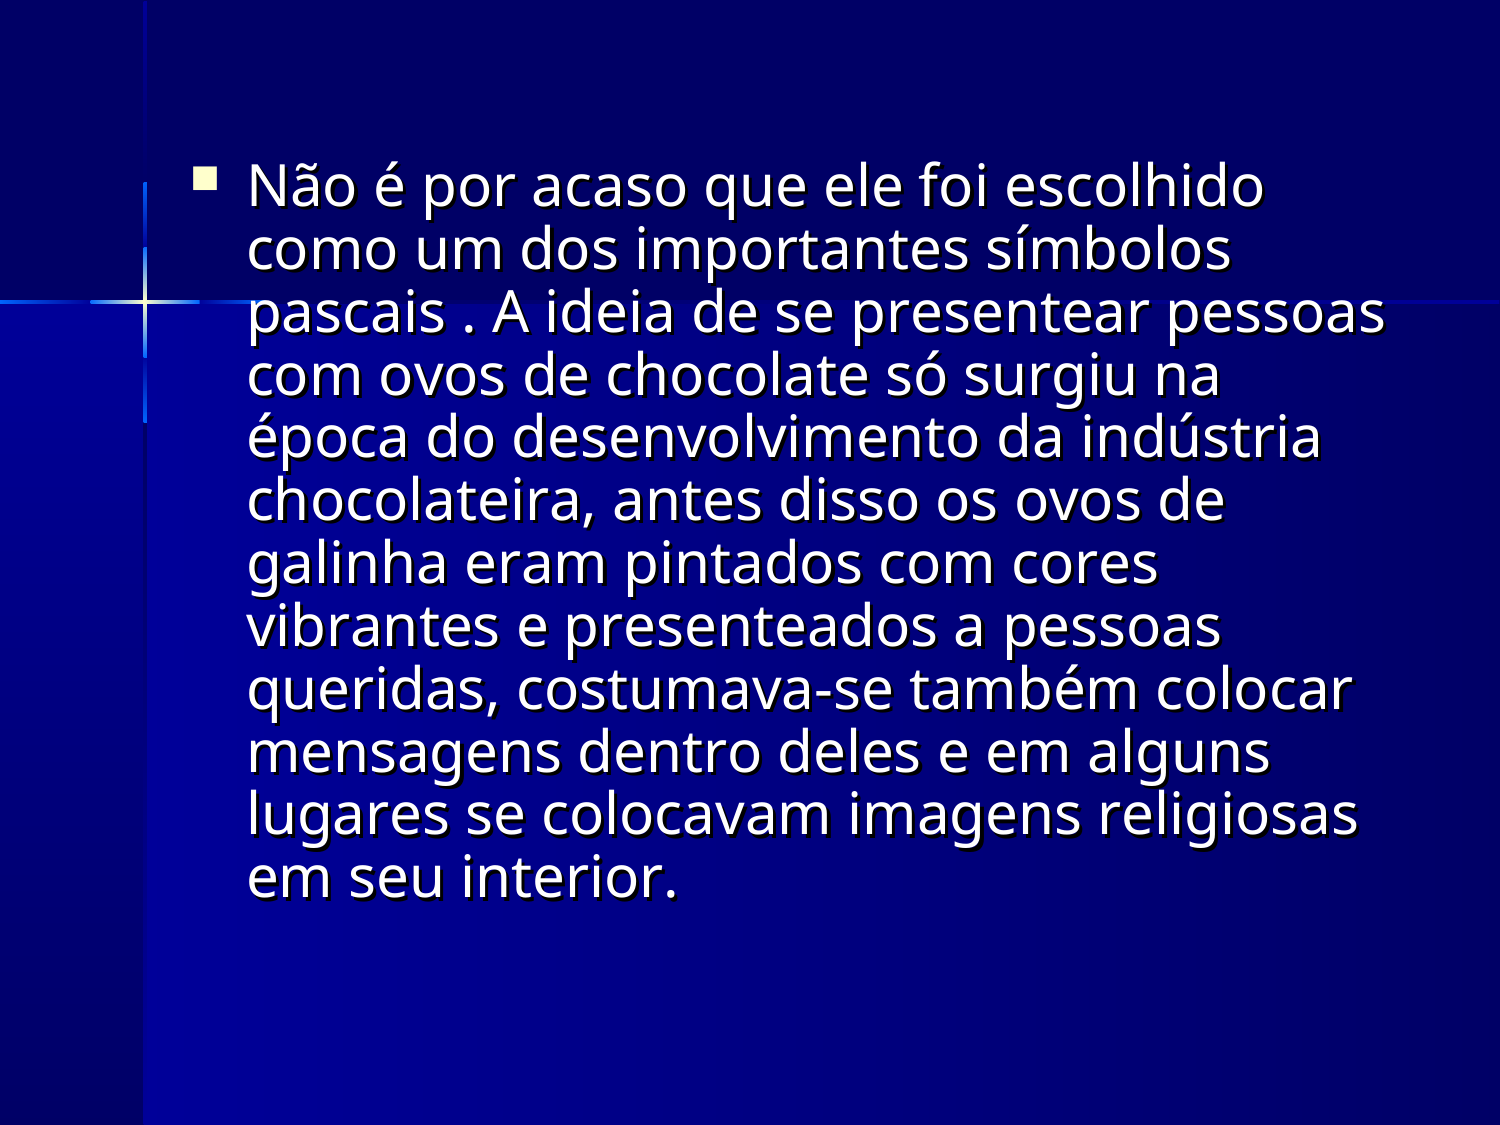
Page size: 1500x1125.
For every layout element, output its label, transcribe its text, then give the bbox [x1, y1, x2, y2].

list Não é por acaso que ele foi escolhido como um dos importantes símbolos pascais . A ideia de se presentear pessoas com ovos de chocolate só surgiu na época do desenvolvimento da indústria chocolateira, antes disso os ovos de galinha eram pintados com cores vibrantes e presenteados a pessoas queridas, costumava-se também colocar mensagens dentro deles e em alguns lugares se colocavam imagens religiosas em seu interior. [174, 148, 1413, 1000]
